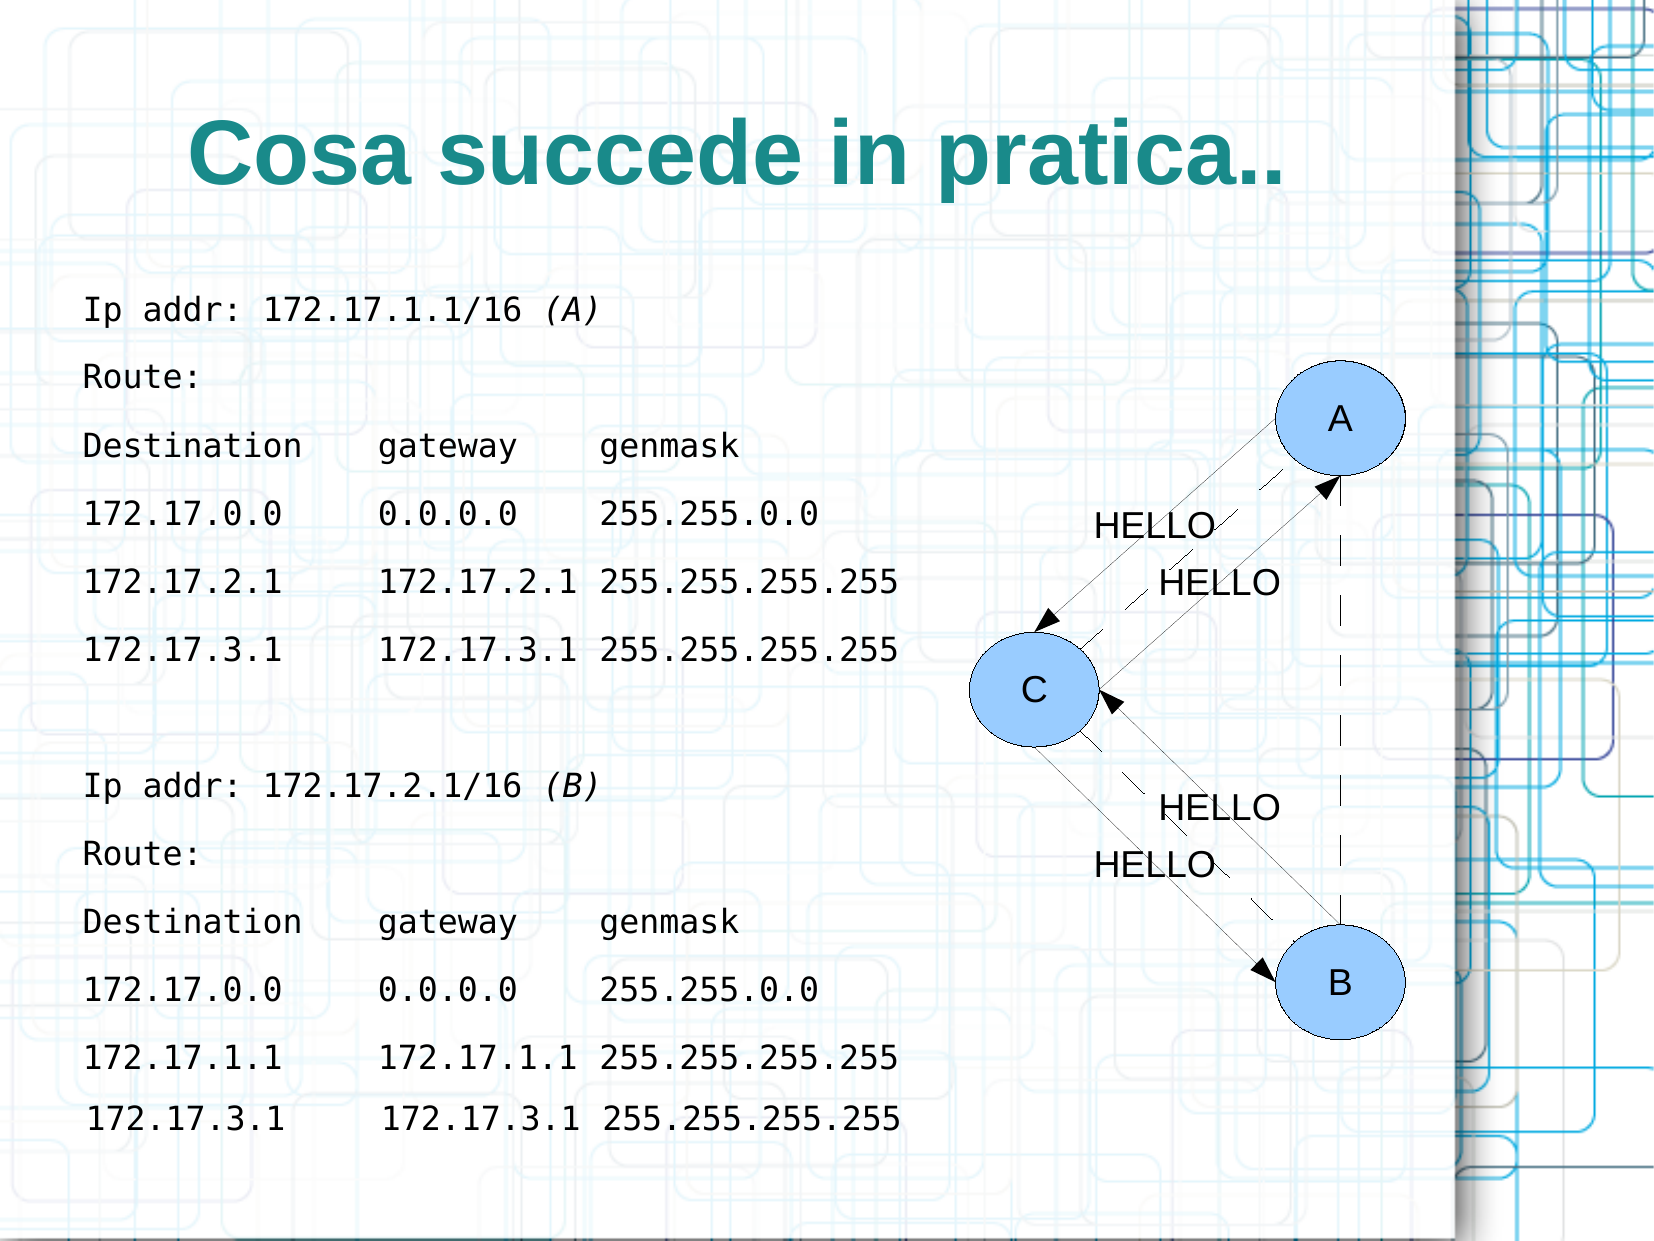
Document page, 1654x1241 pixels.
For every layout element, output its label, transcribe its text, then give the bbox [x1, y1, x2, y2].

list Ip addr: 172.17.1.1/16 (A) Route: Destination gateway genmask 172.17.0.0 0.0.0.0 255.255.0.0 172.17.2.1 172.17.2.1 255.255.255.255 172.17.3.1 172.17.3.1 255.255.255.255 Ip addr: 172.17.2.1/16 (B) Route: Destination gateway genmask 172.17.0.0 0.0.0.0 255.255.0.0 172.17.1.1 172.17.1.1 255.255.255.255 [82, 290, 957, 1158]
text_box A [1275, 360, 1406, 476]
text_box 172.17.3.1 172.17.3.1 255.255.255.255 [70, 1092, 945, 1146]
picture [0, 0, 1654, 1241]
text_box B [1275, 924, 1406, 1040]
title Cosa succede in pratica.. [59, 49, 1418, 257]
text_box C [969, 632, 1100, 748]
